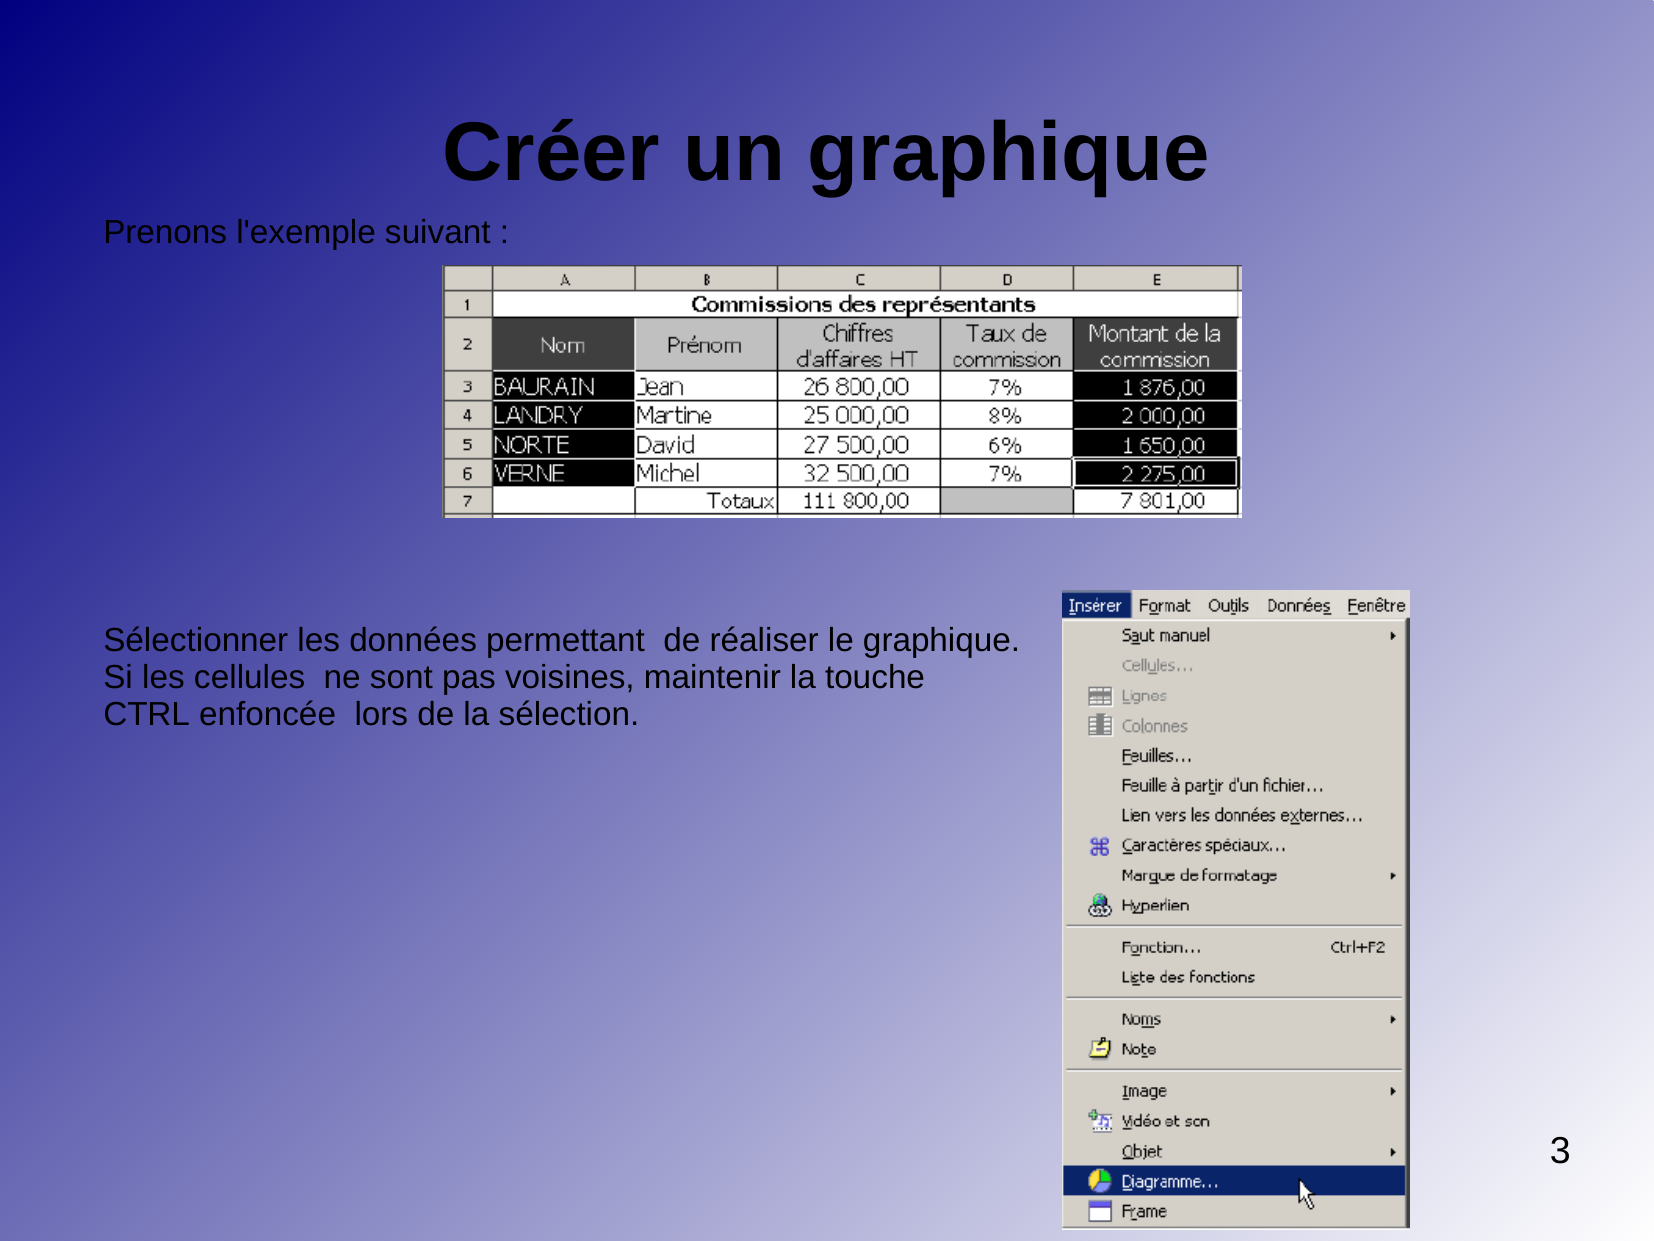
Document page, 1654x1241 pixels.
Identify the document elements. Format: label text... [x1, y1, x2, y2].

title Créer un graphique [82, 56, 1571, 250]
picture [1062, 590, 1410, 1230]
picture [442, 265, 1242, 518]
text_box Prenons l'exemple suivant : Sélectionner les données permettant de réaliser le graphique. Si les cellules ne sont pas voisines, maintenir la touche CTRL enfoncée lors de la sélection. [88, 206, 1477, 804]
